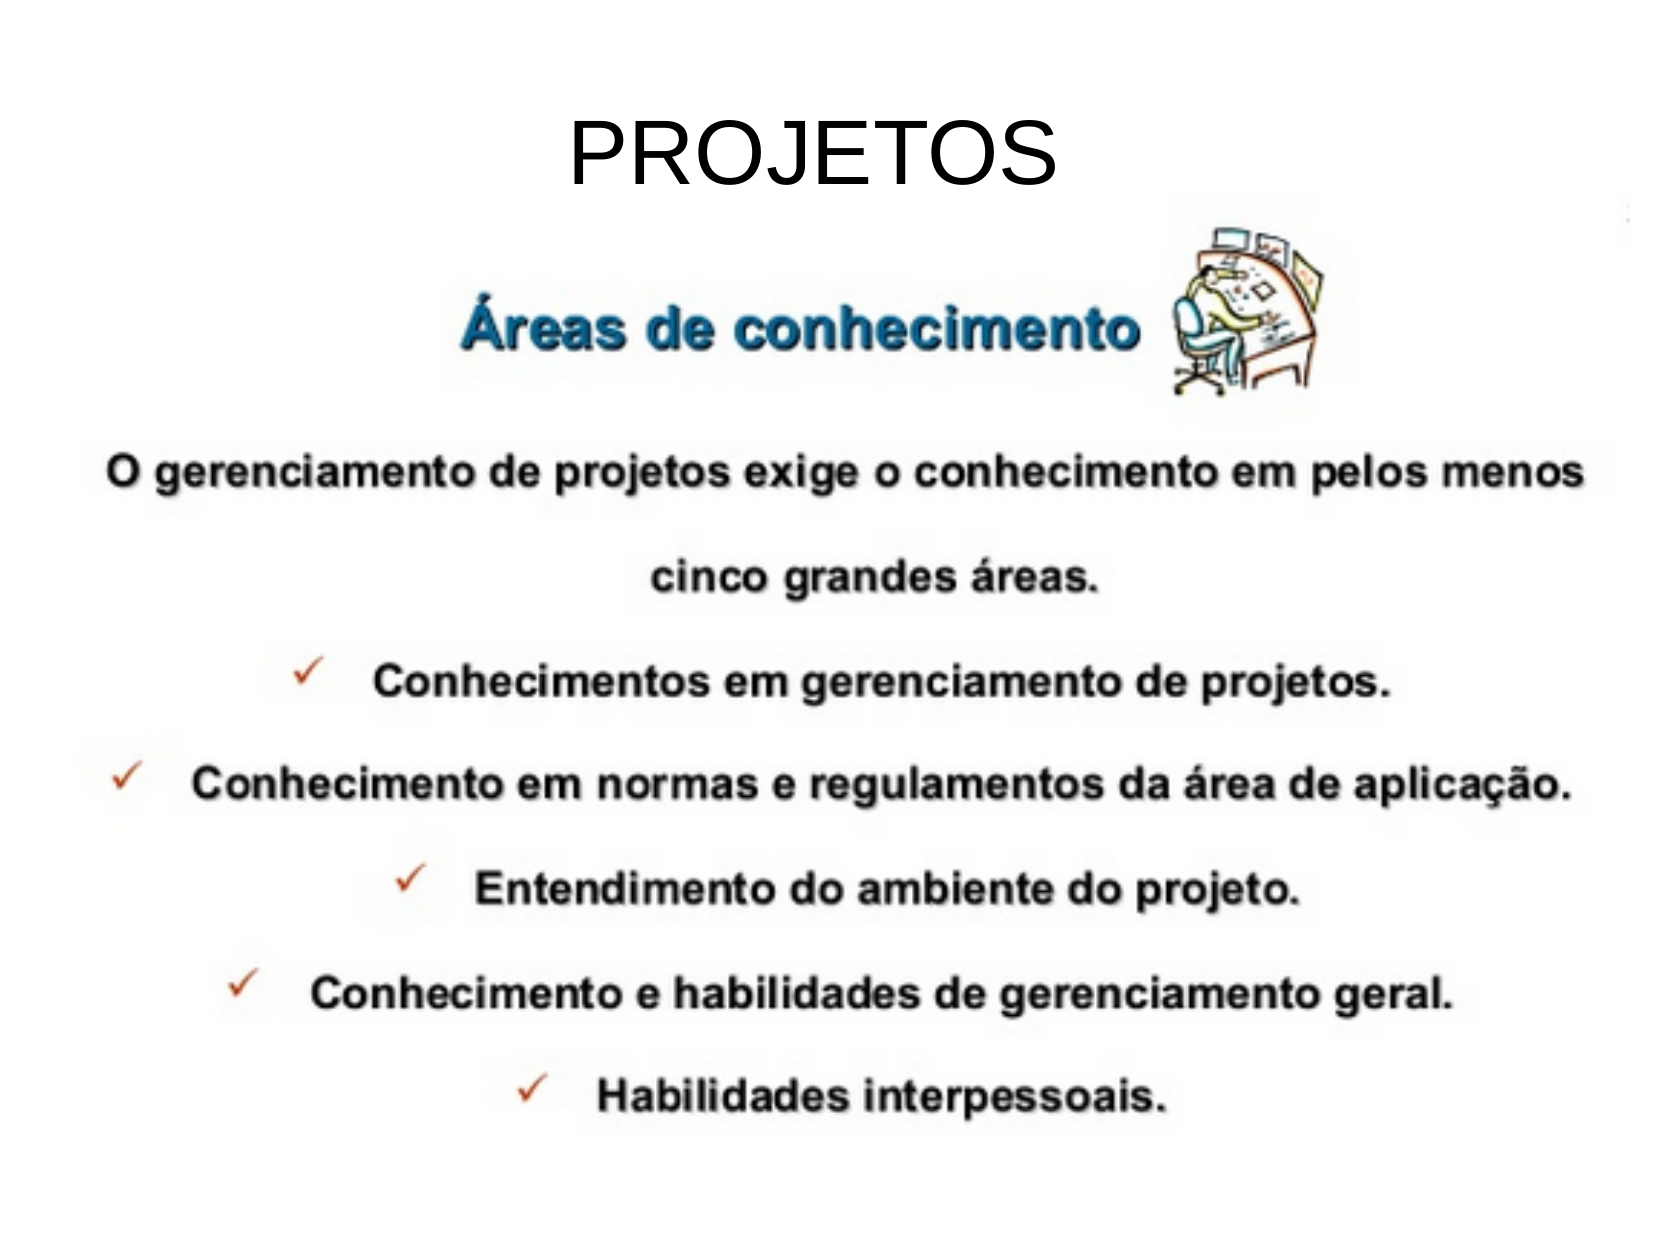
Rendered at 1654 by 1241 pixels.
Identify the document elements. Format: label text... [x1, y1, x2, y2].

title PROJETOS [82, 49, 1571, 188]
picture [51, 188, 1630, 1182]
